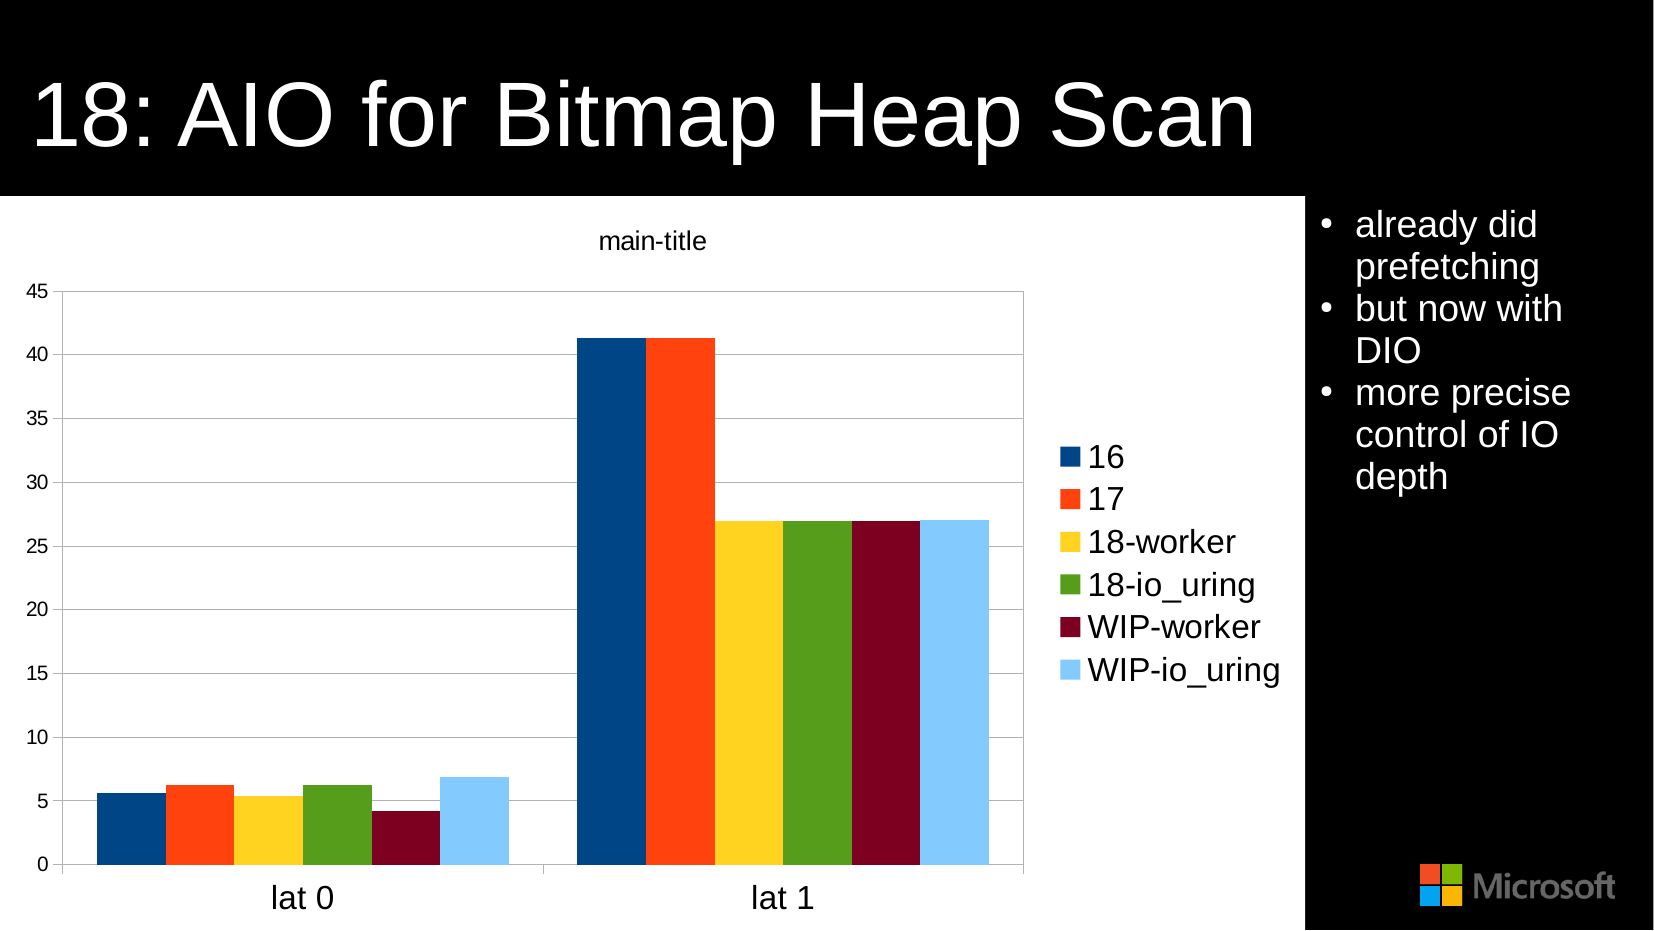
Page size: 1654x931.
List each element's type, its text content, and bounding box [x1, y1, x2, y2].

picture [1420, 864, 1615, 906]
text_box already did prefetching but now with DIO more precise control of IO depth [1305, 196, 1654, 841]
title 18: AIO for Bitmap Heap Scan [30, 37, 1621, 193]
chart [0, 196, 1306, 931]
